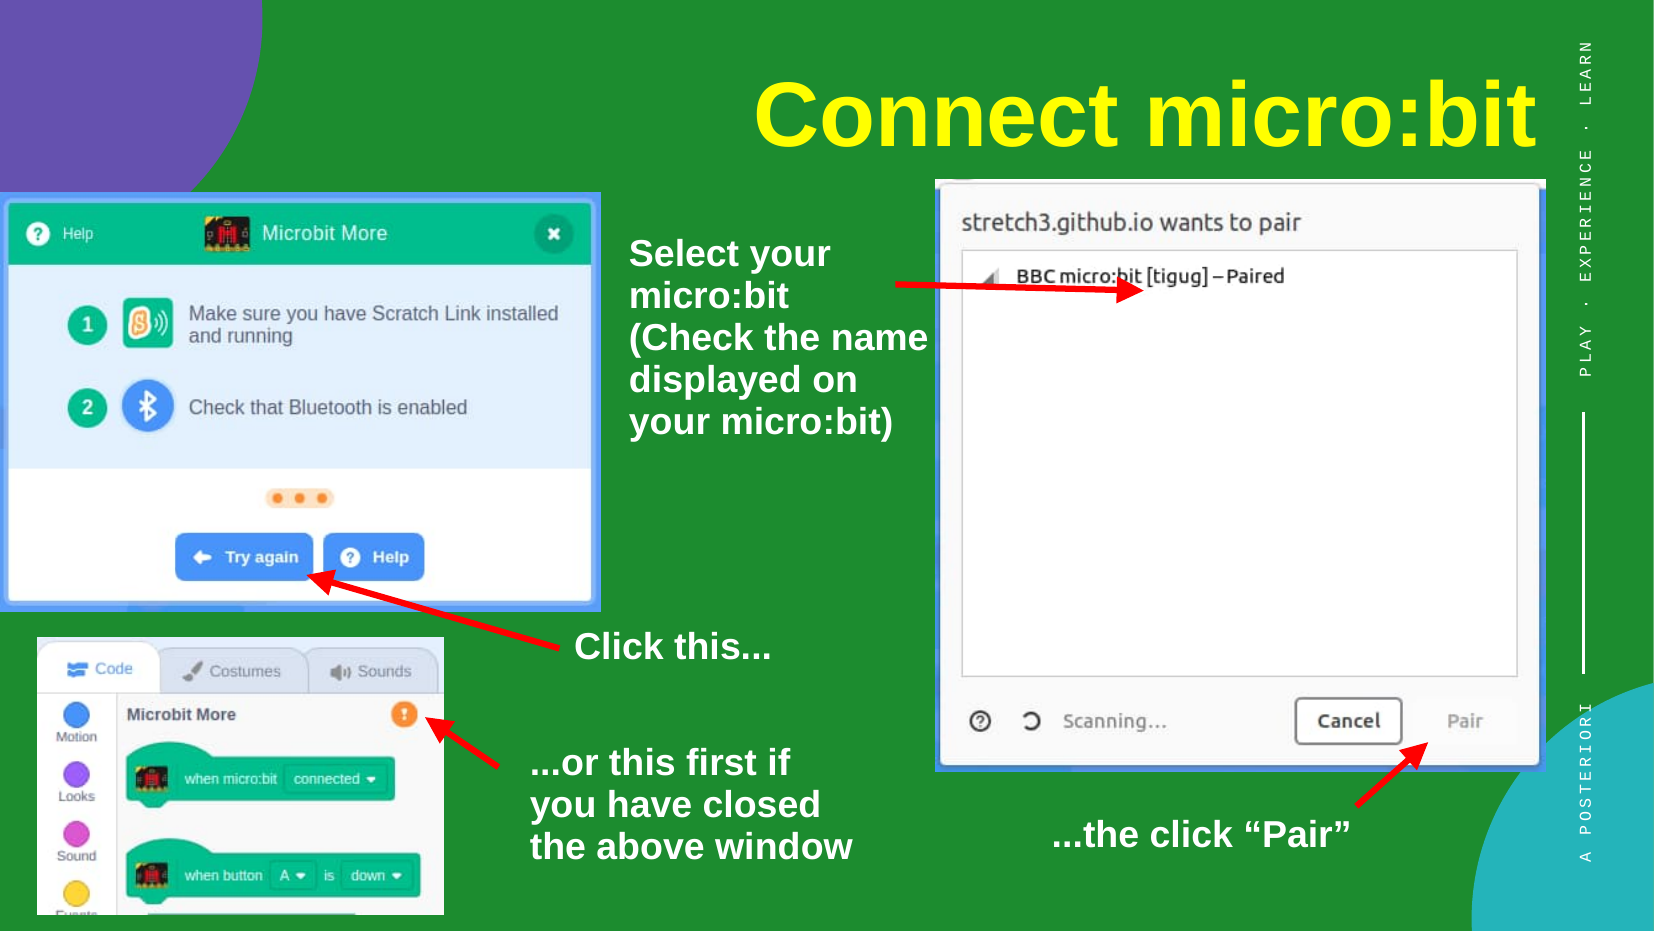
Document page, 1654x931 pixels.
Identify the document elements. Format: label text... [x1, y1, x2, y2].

title Connect micro:bit [262, 37, 1538, 193]
text_box Click this... [559, 618, 852, 676]
picture [935, 179, 1546, 772]
text_box ...or this first if you have closed the above window [515, 733, 869, 875]
text_box Select your micro:bit (Check the name displayed on your micro:bit) [614, 225, 944, 450]
picture [37, 637, 444, 915]
text_box ...the click “Pair” [1036, 805, 1367, 863]
picture [0, 192, 601, 612]
